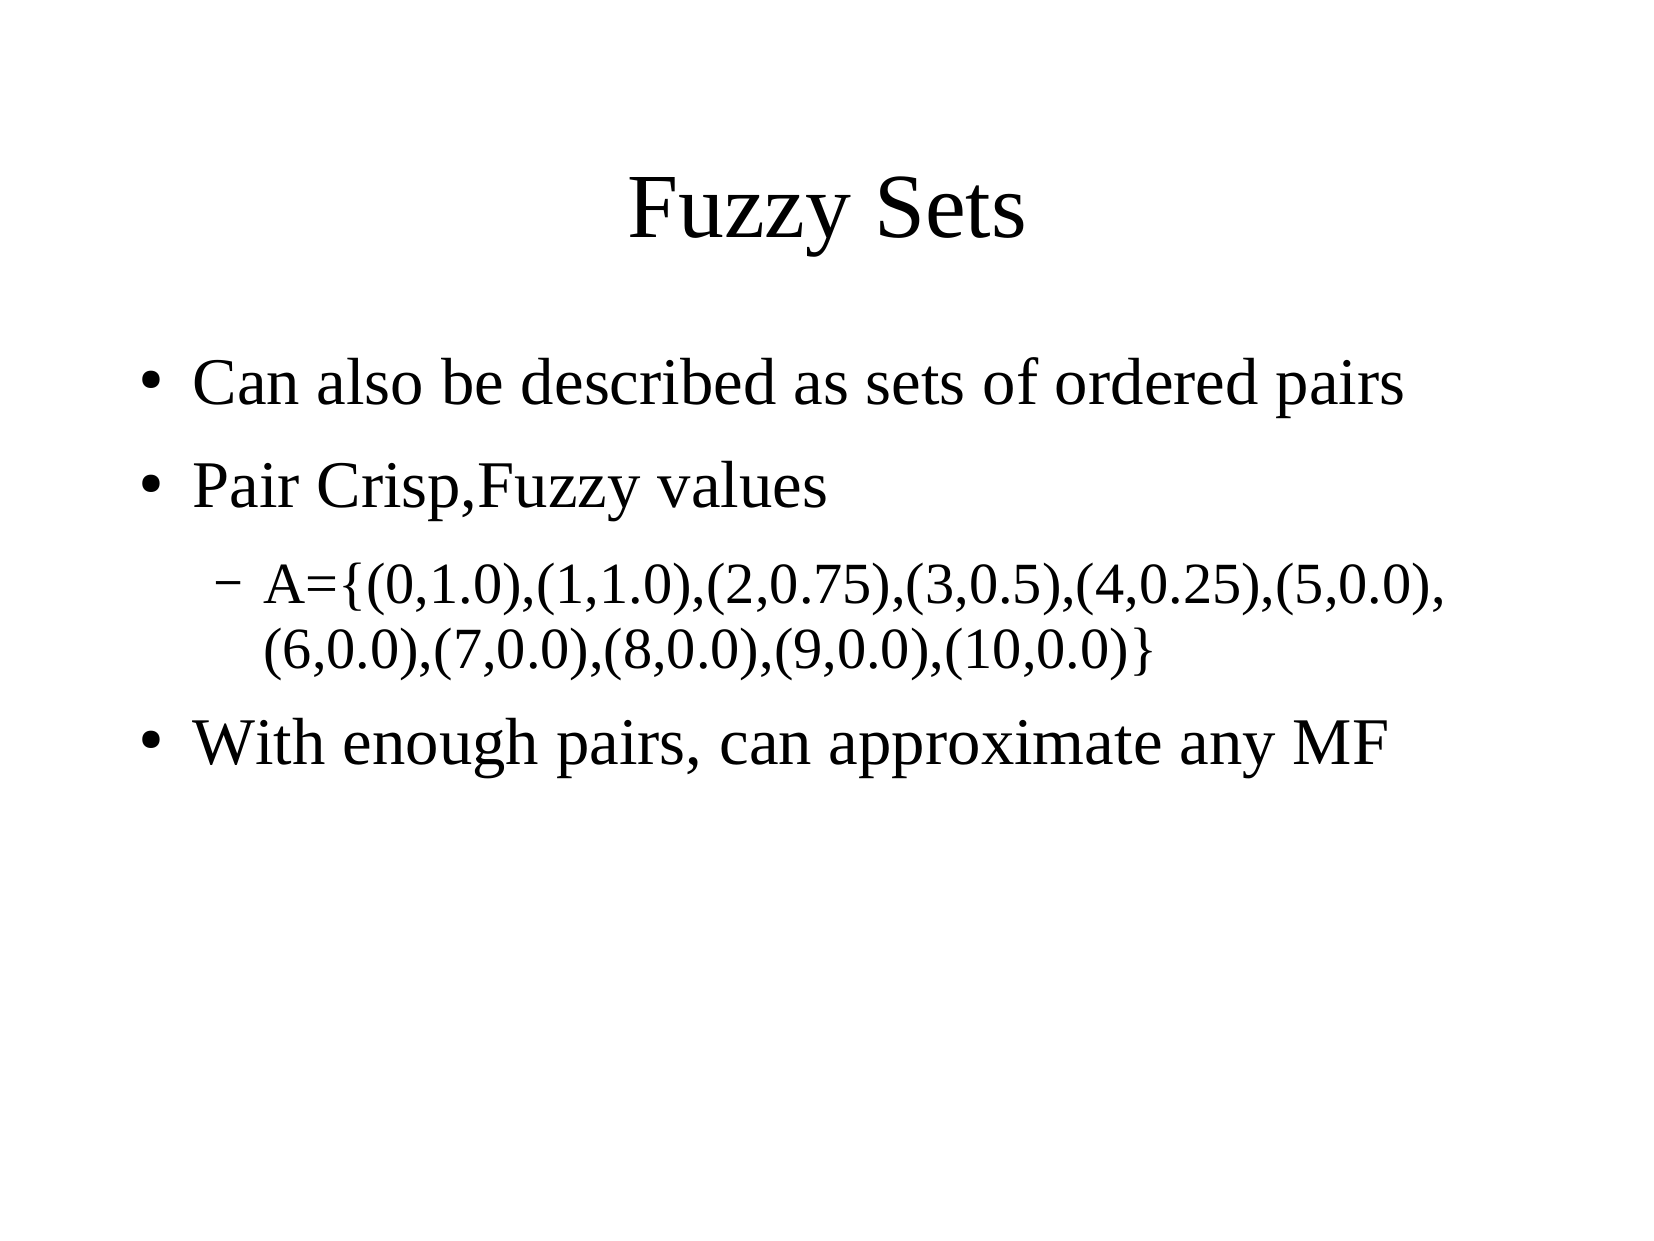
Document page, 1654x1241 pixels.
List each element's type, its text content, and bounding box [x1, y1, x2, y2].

list Can also be described as sets of ordered pairs Pair Crisp,Fuzzy values A={(0,1.0),(1,1.0),(2,0.75),(3,0.5),(4,0.25),(5,0.0),(6,0.0),(7,0.0),(8,0.0),(9,0.0),(10,0.0)} With enough pairs, can approximate any MF [121, 344, 1534, 1127]
title Fuzzy Sets [121, 102, 1534, 311]
